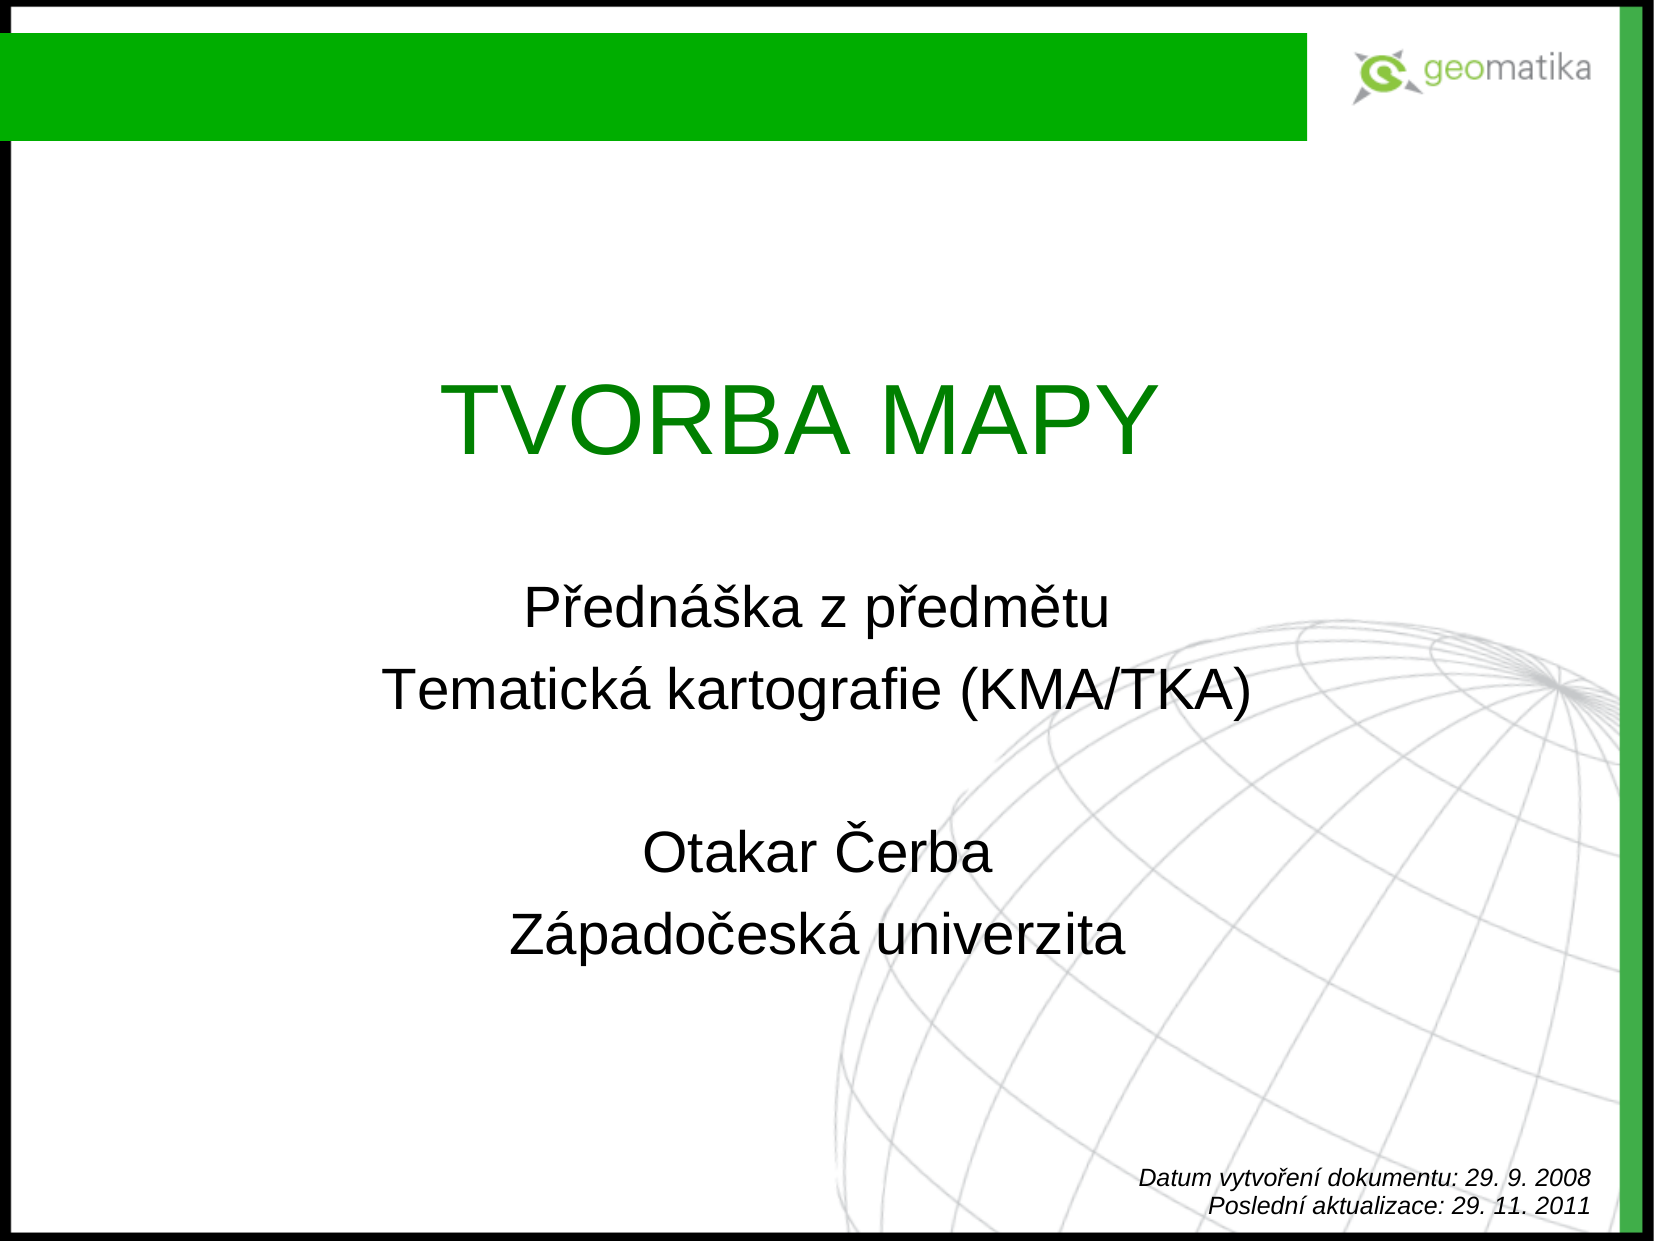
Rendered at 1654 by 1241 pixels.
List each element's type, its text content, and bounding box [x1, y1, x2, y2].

title TVORBA MAPY [40, 254, 1502, 587]
subtitle Přednáška z předmětu Tematická kartografie (KMA/TKA) Otakar Čerba Západočeská univerzita [111, 484, 1524, 1057]
picture [0, 0, 1654, 1241]
text_box Datum vytvoření dokumentu: 29. 9. 2008 Poslední aktualizace: 29. 11. 2011 [284, 1163, 1593, 1220]
